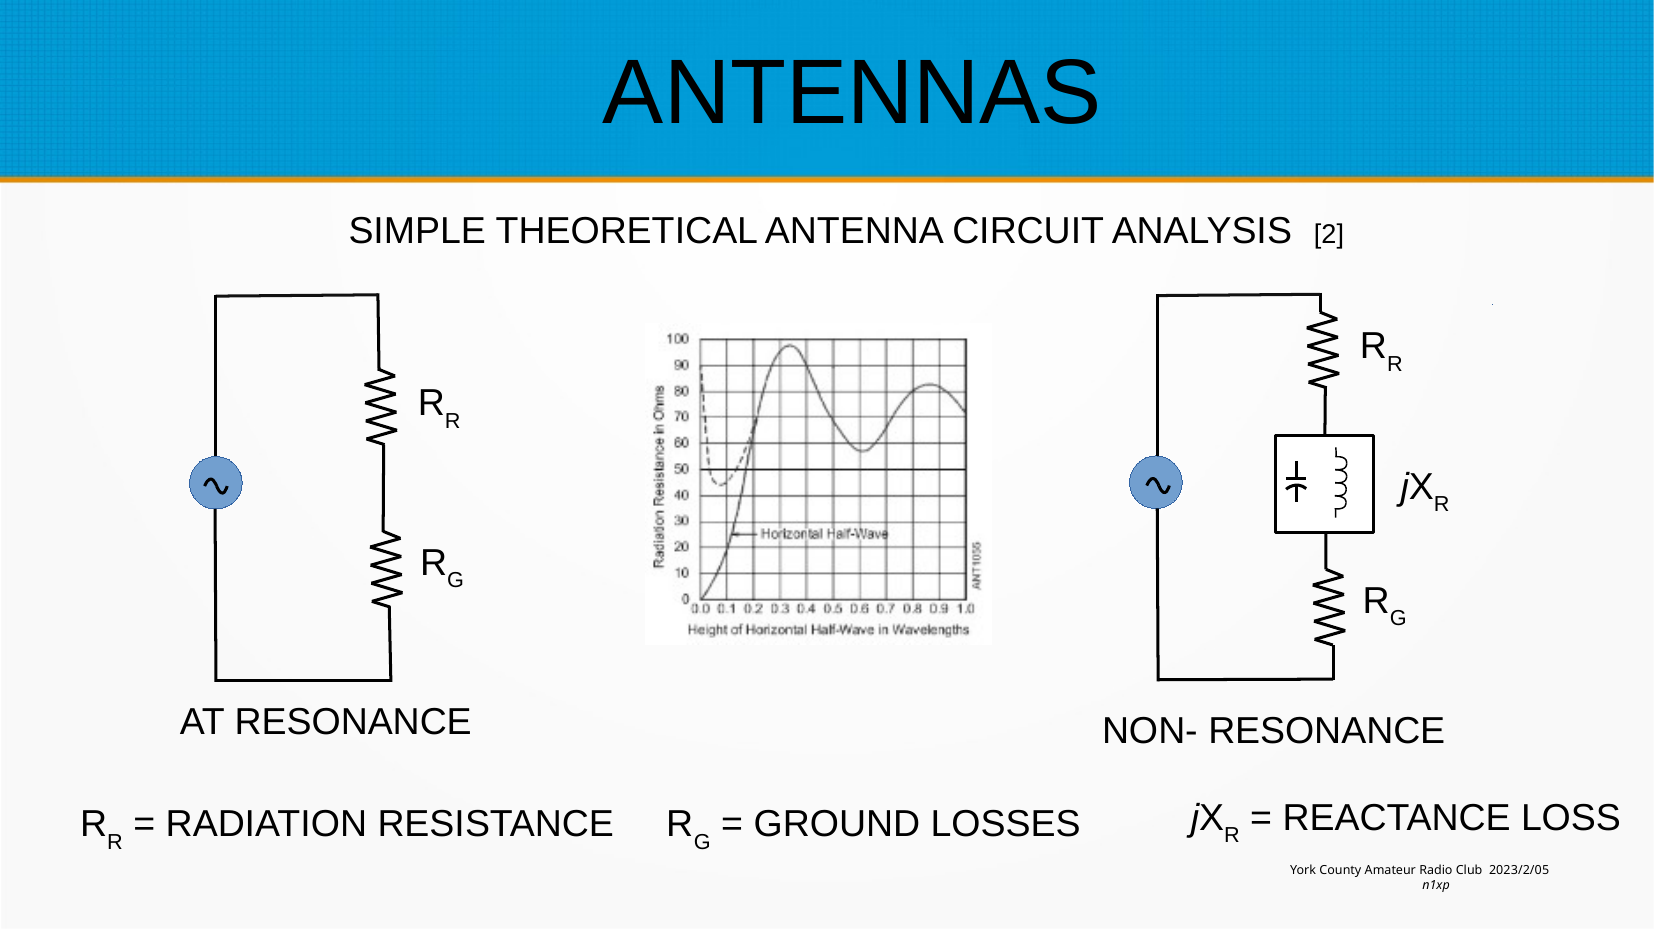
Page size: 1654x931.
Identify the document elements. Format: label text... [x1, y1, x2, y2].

text_box AT RESONANCE [165, 693, 515, 751]
text_box RG [405, 534, 500, 600]
text_box ANTENNAS [230, 33, 1475, 151]
text_box RR [1345, 317, 1440, 384]
text_box [189, 456, 243, 509]
text_box NON- RESONANCE [1087, 701, 1491, 801]
text_box jXR = REACTANCE LOSS [1176, 789, 1654, 856]
text_box RR [403, 374, 497, 441]
text_box York County Amateur Radio Club 2023/2/05 n1xp [1284, 856, 1588, 897]
text_box SIMPLE THEORETICAL ANTENNA CIRCUIT ANALYSIS [2] [333, 201, 1426, 259]
text_box RR = RADIATION RESISTANCE RG = GROUND LOSSES [65, 795, 1114, 862]
picture [0, 175, 1654, 931]
text_box [1129, 455, 1183, 509]
text_box RG [1347, 572, 1442, 638]
text_box [1275, 435, 1374, 533]
text_box jXR [1385, 457, 1482, 524]
